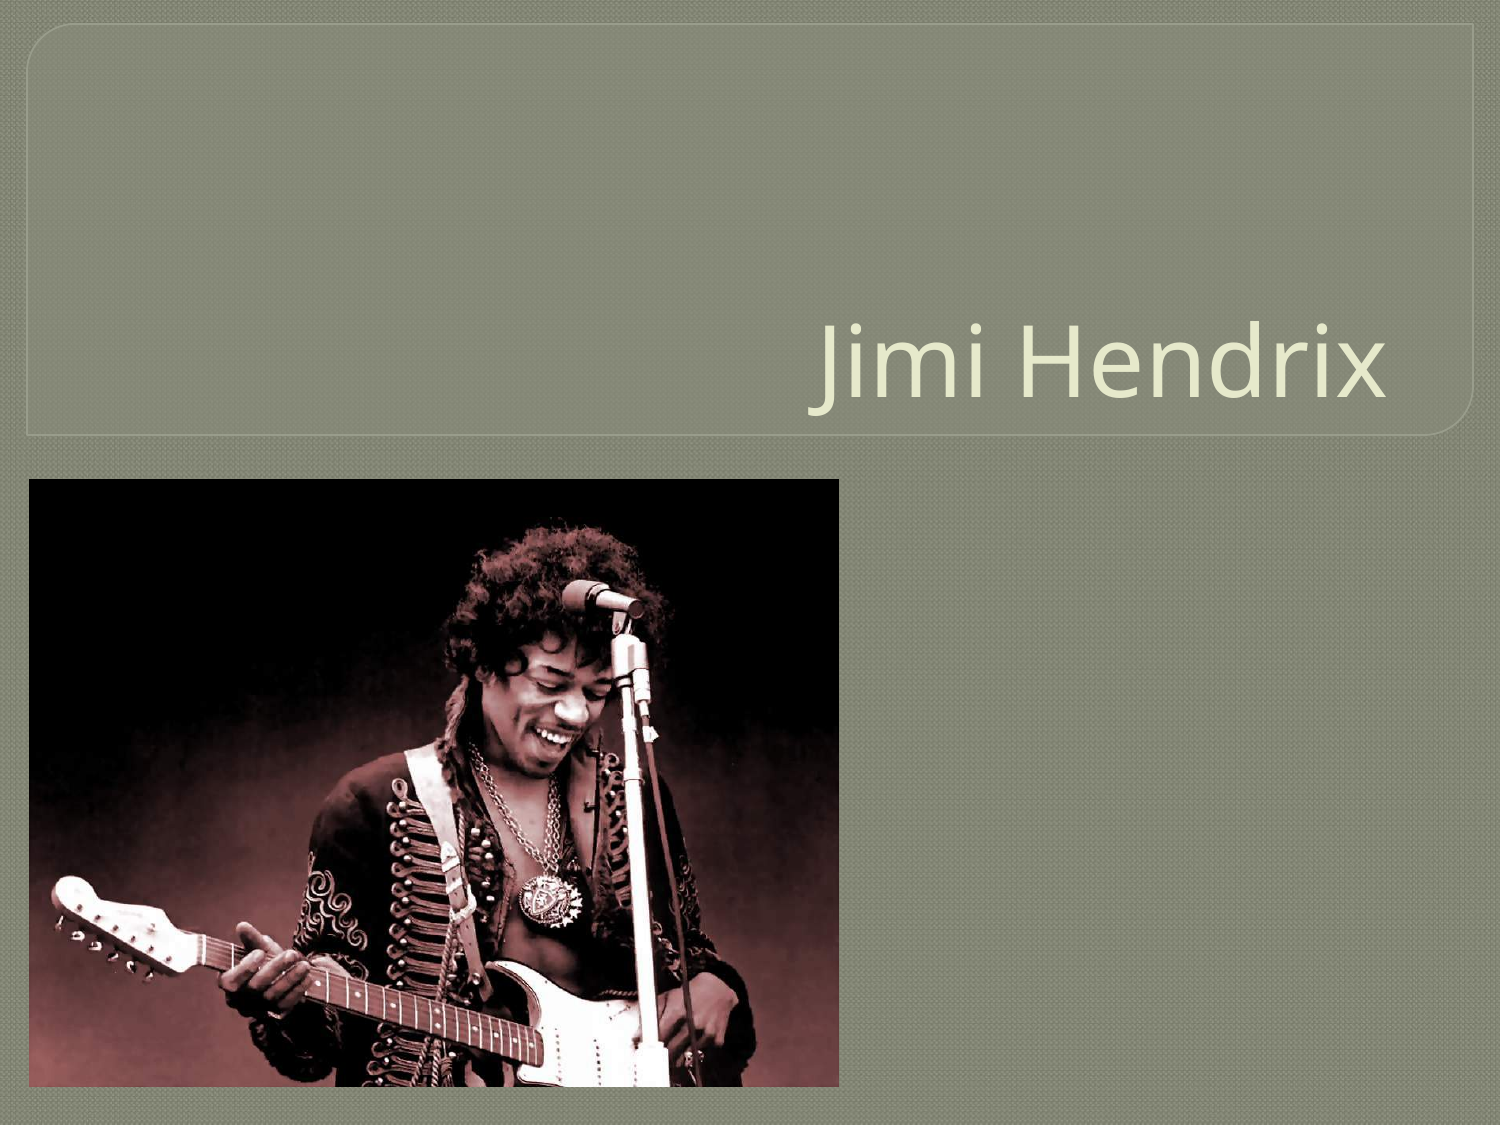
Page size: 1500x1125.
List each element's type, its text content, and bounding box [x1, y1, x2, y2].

picture [0, 0, 1500, 1125]
title Jimi Hendrix [76, 62, 1427, 425]
subtitle [350, 462, 1427, 750]
